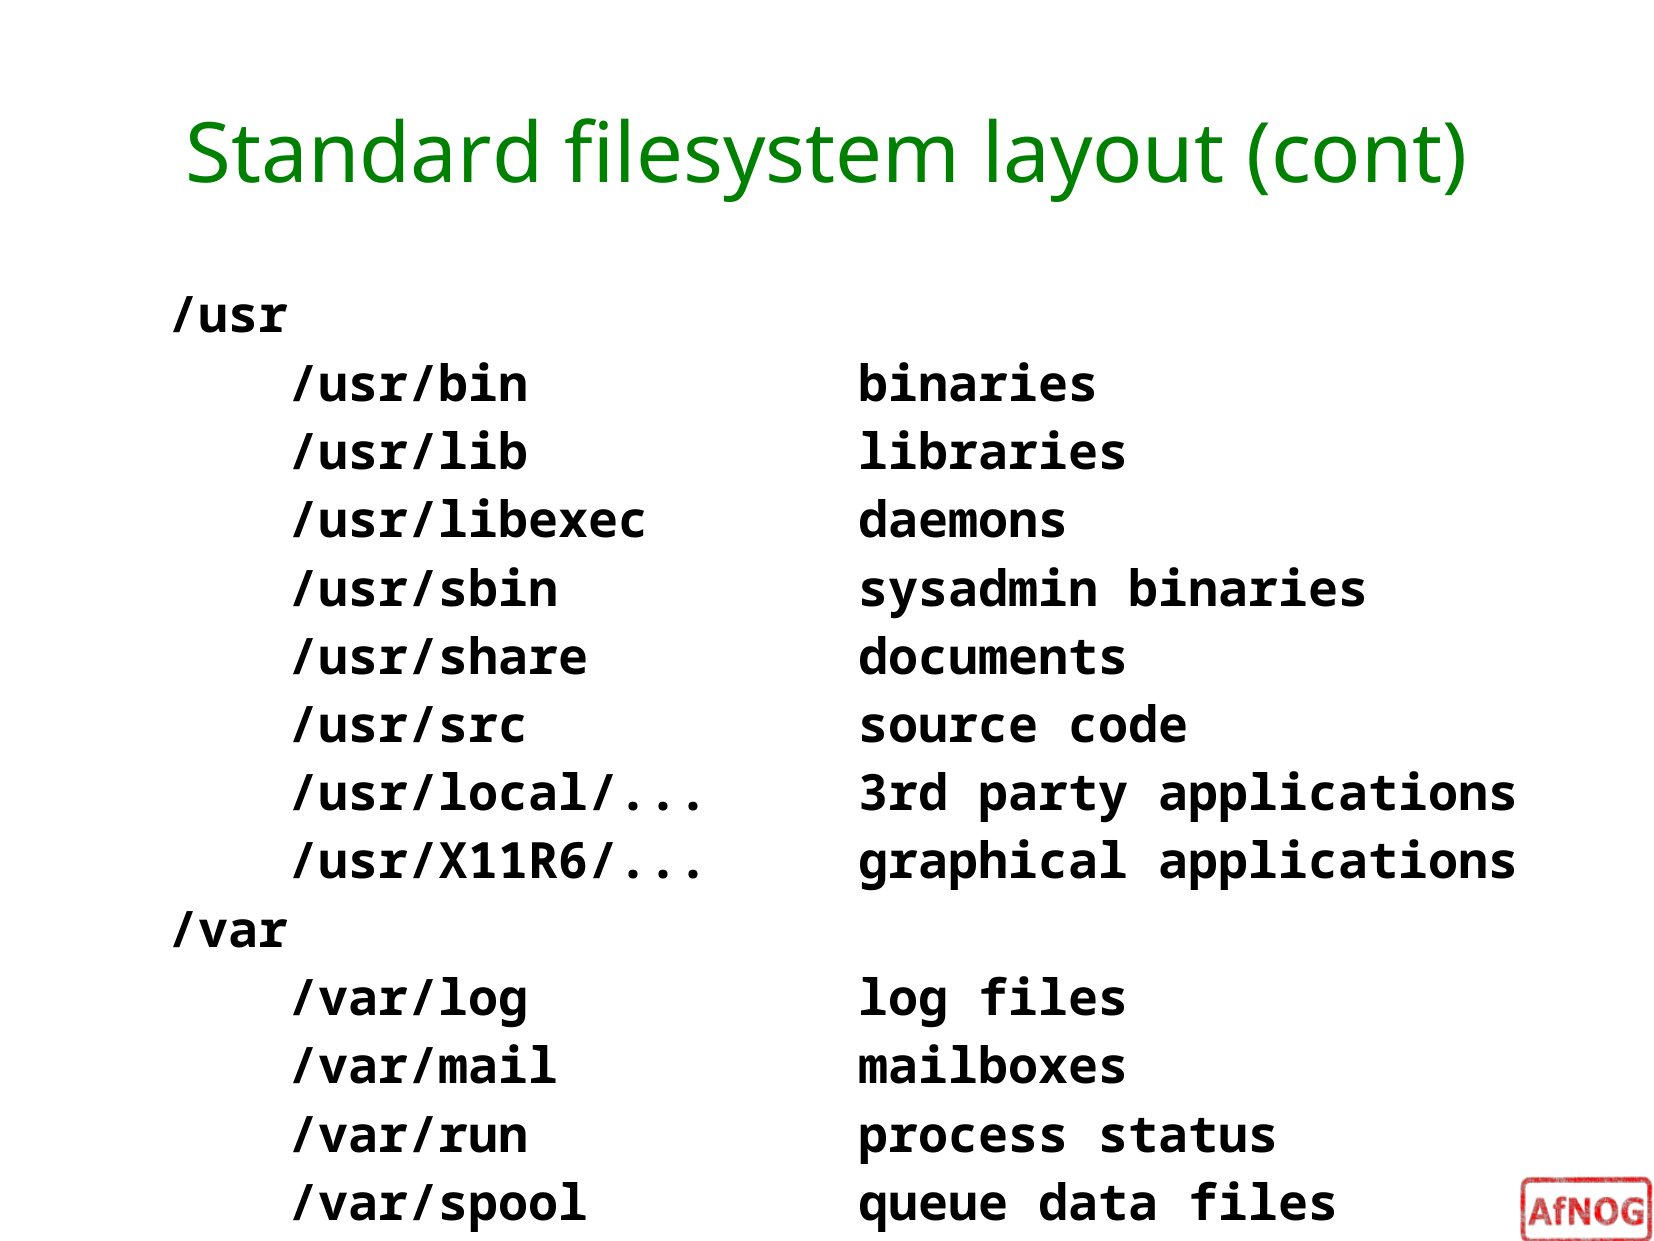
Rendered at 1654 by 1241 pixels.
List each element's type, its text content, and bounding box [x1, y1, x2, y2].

text_box /usr /usr/bin binaries /usr/lib libraries /usr/libexec daemons /usr/sbin sysadmin binaries /usr/share documents /usr/src source code /usr/local/... 3rd party applications /usr/X11R6/... graphical applications /var /var/log log files /var/mail mailboxes /var/run process status /var/spool queue data files /var/tmp temporary files [168, 279, 1541, 1136]
title Standard filesystem layout (cont) [121, 46, 1534, 254]
picture [1519, 1175, 1654, 1241]
